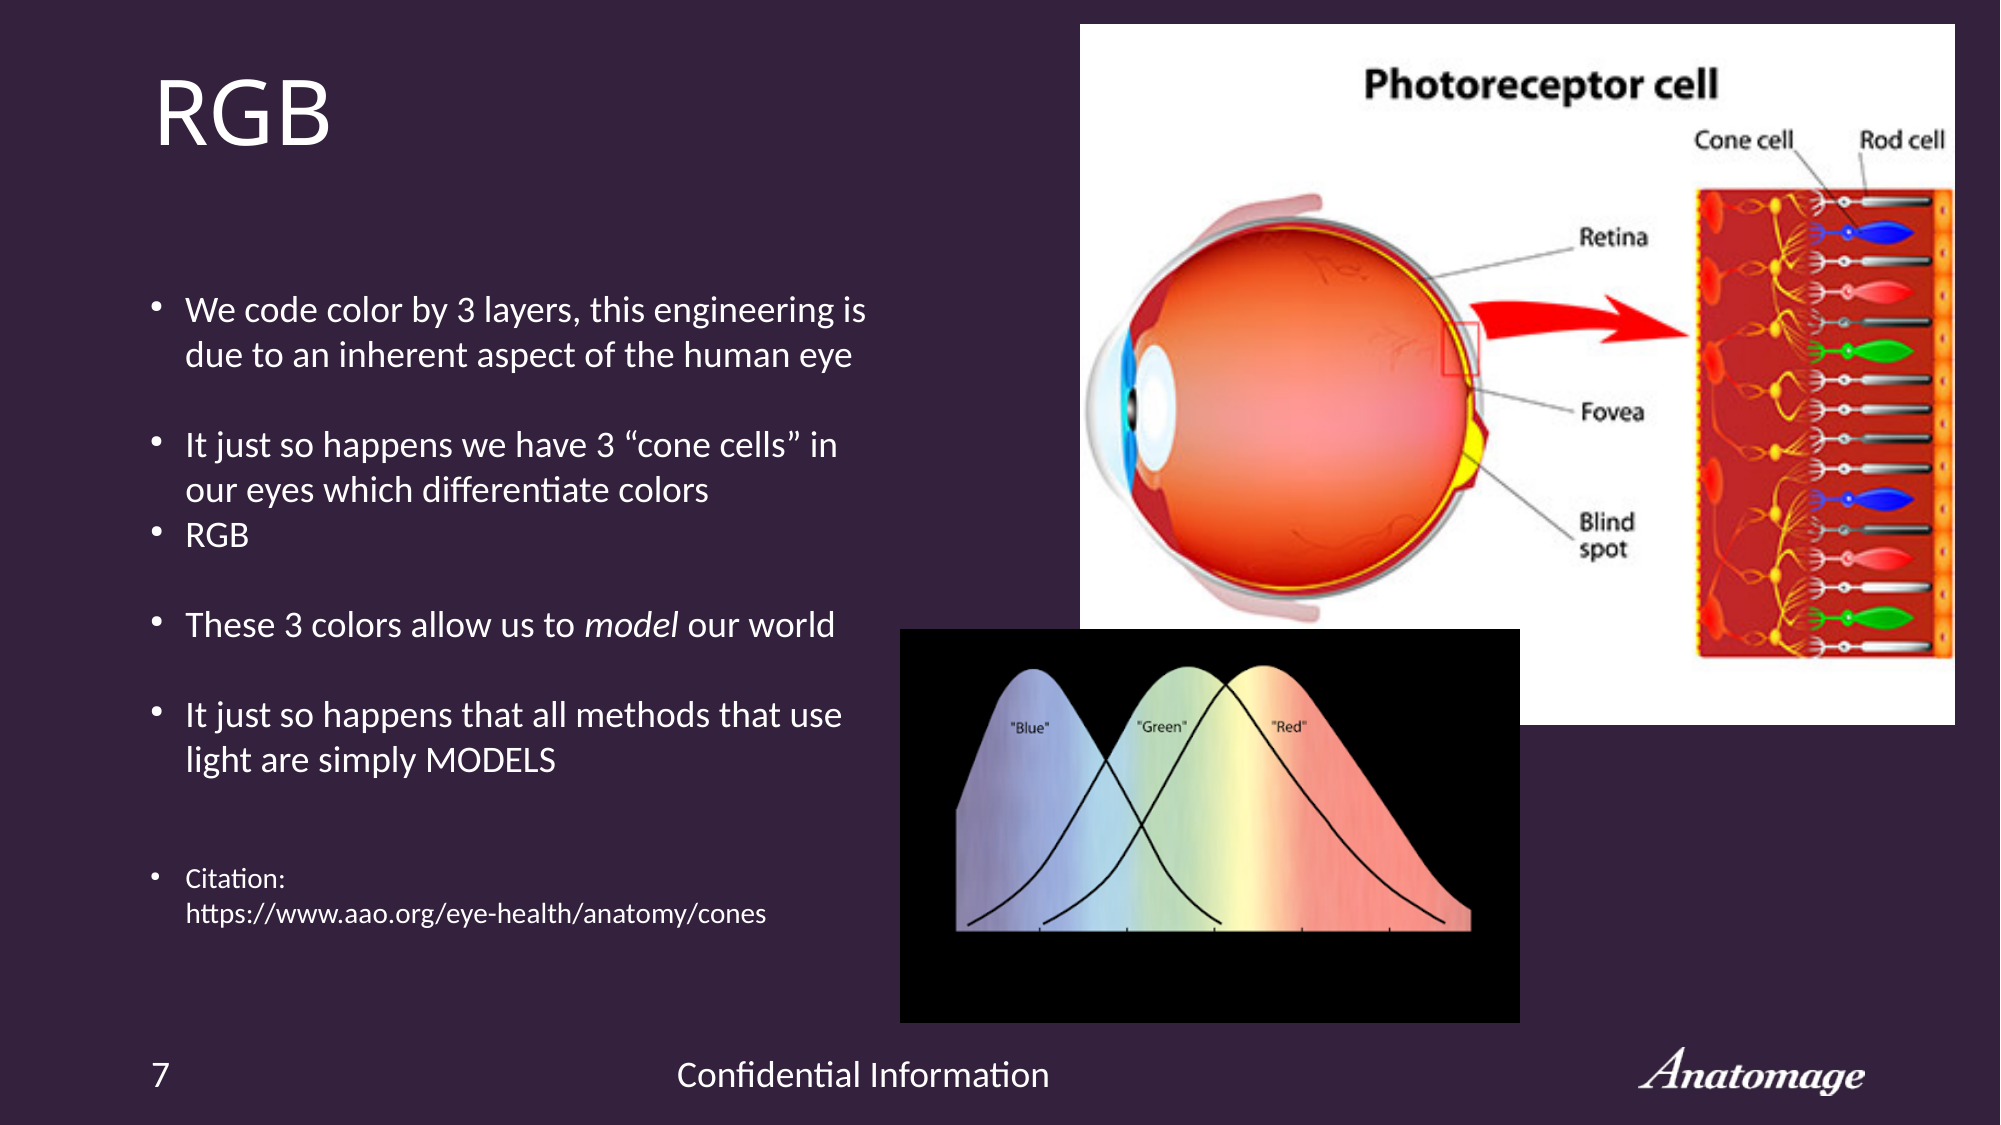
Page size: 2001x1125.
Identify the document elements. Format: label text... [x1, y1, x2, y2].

text_box We code color by 3 layers, this engineering is due to an inherent aspect of the human eye It just so happens we have 3 “cone cells” in our eyes which differentiate colors RGB These 3 colors allow us to model our world It just so happens that all methods that use light are simply MODELS Citation: https://www.aao.org/eye-health/anatomy/cones [135, 277, 886, 924]
footer Confidential Information [662, 1042, 1338, 1103]
title RGB [137, 60, 1080, 278]
picture [900, 24, 1955, 1023]
picture [1638, 1047, 1865, 1096]
slide_number <number> [136, 1042, 587, 1103]
